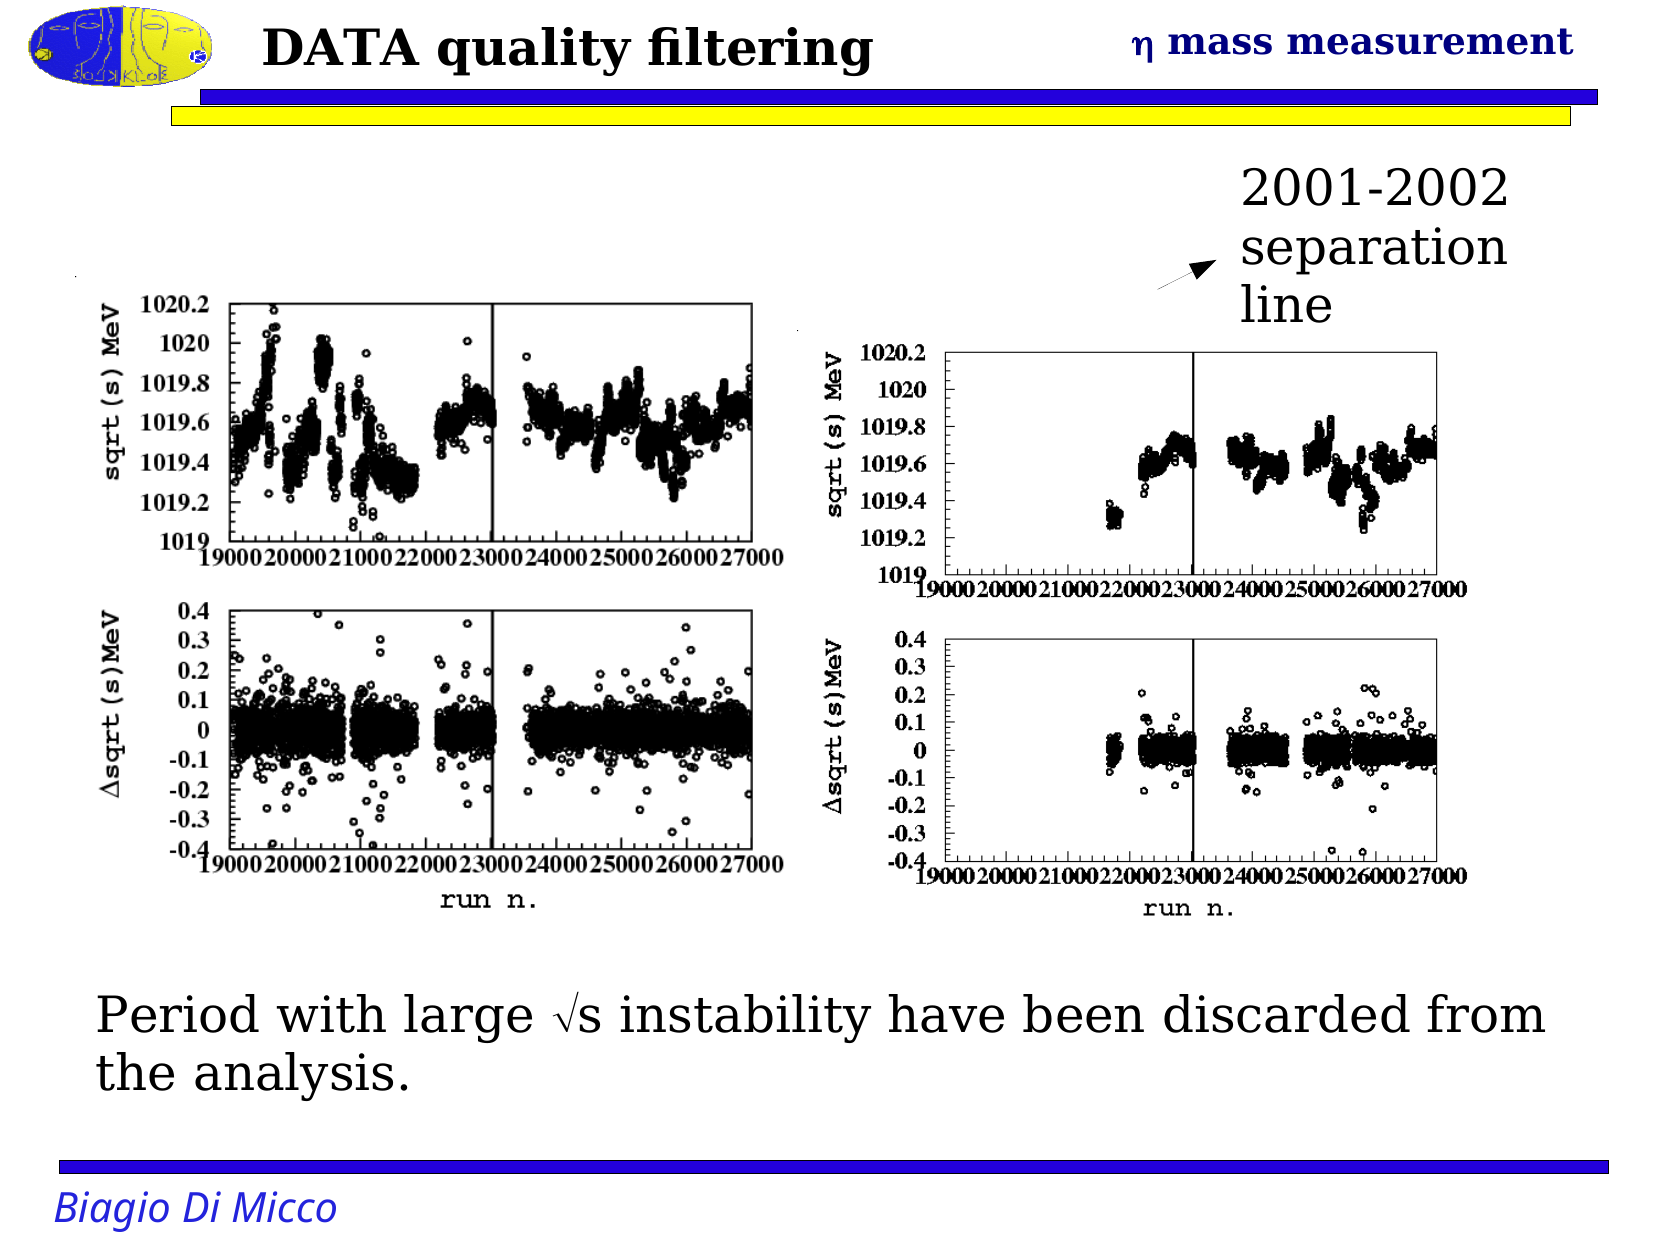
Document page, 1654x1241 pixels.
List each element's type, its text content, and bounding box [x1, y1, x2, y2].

text_box Period with large s instability have been discarded from the analysis. [95, 985, 1599, 1110]
text_box 2001-2002 separation line [1240, 159, 1595, 335]
text_box DATA quality filtering [261, 18, 1116, 78]
picture [75, 276, 1488, 945]
picture [20, 2, 220, 89]
